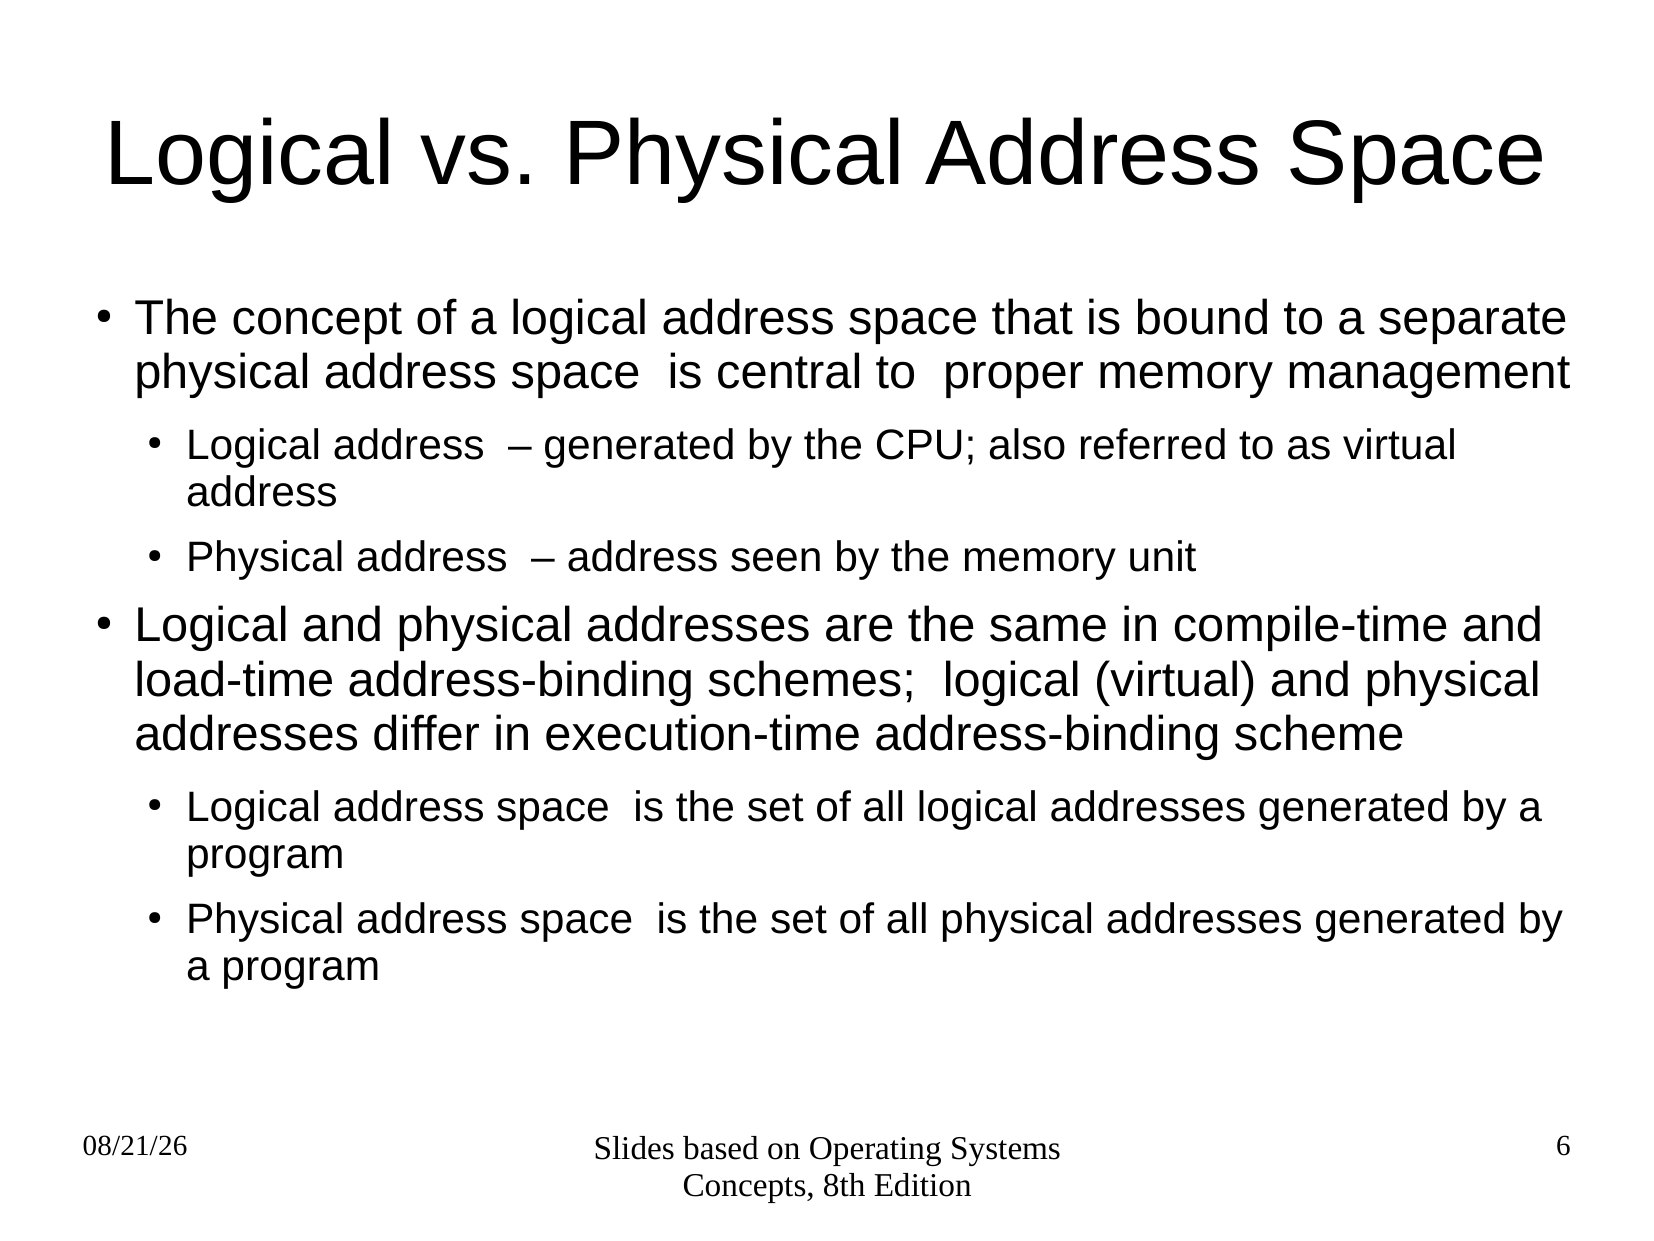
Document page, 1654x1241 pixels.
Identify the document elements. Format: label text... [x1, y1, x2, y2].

list The concept of a logical address space that is bound to a separate physical address space is central to proper memory management Logical address – generated by the CPU; also referred to as virtual address Physical address – address seen by the memory unit Logical and physical addresses are the same in compile-time and load-time address-binding schemes; logical (virtual) and physical addresses differ in execution-time address-binding scheme Logical address space is the set of all logical addresses generated by a program Physical address space is the set of all physical addresses generated by a program [82, 290, 1571, 1010]
title Logical vs. Physical Address Space [82, 49, 1571, 257]
